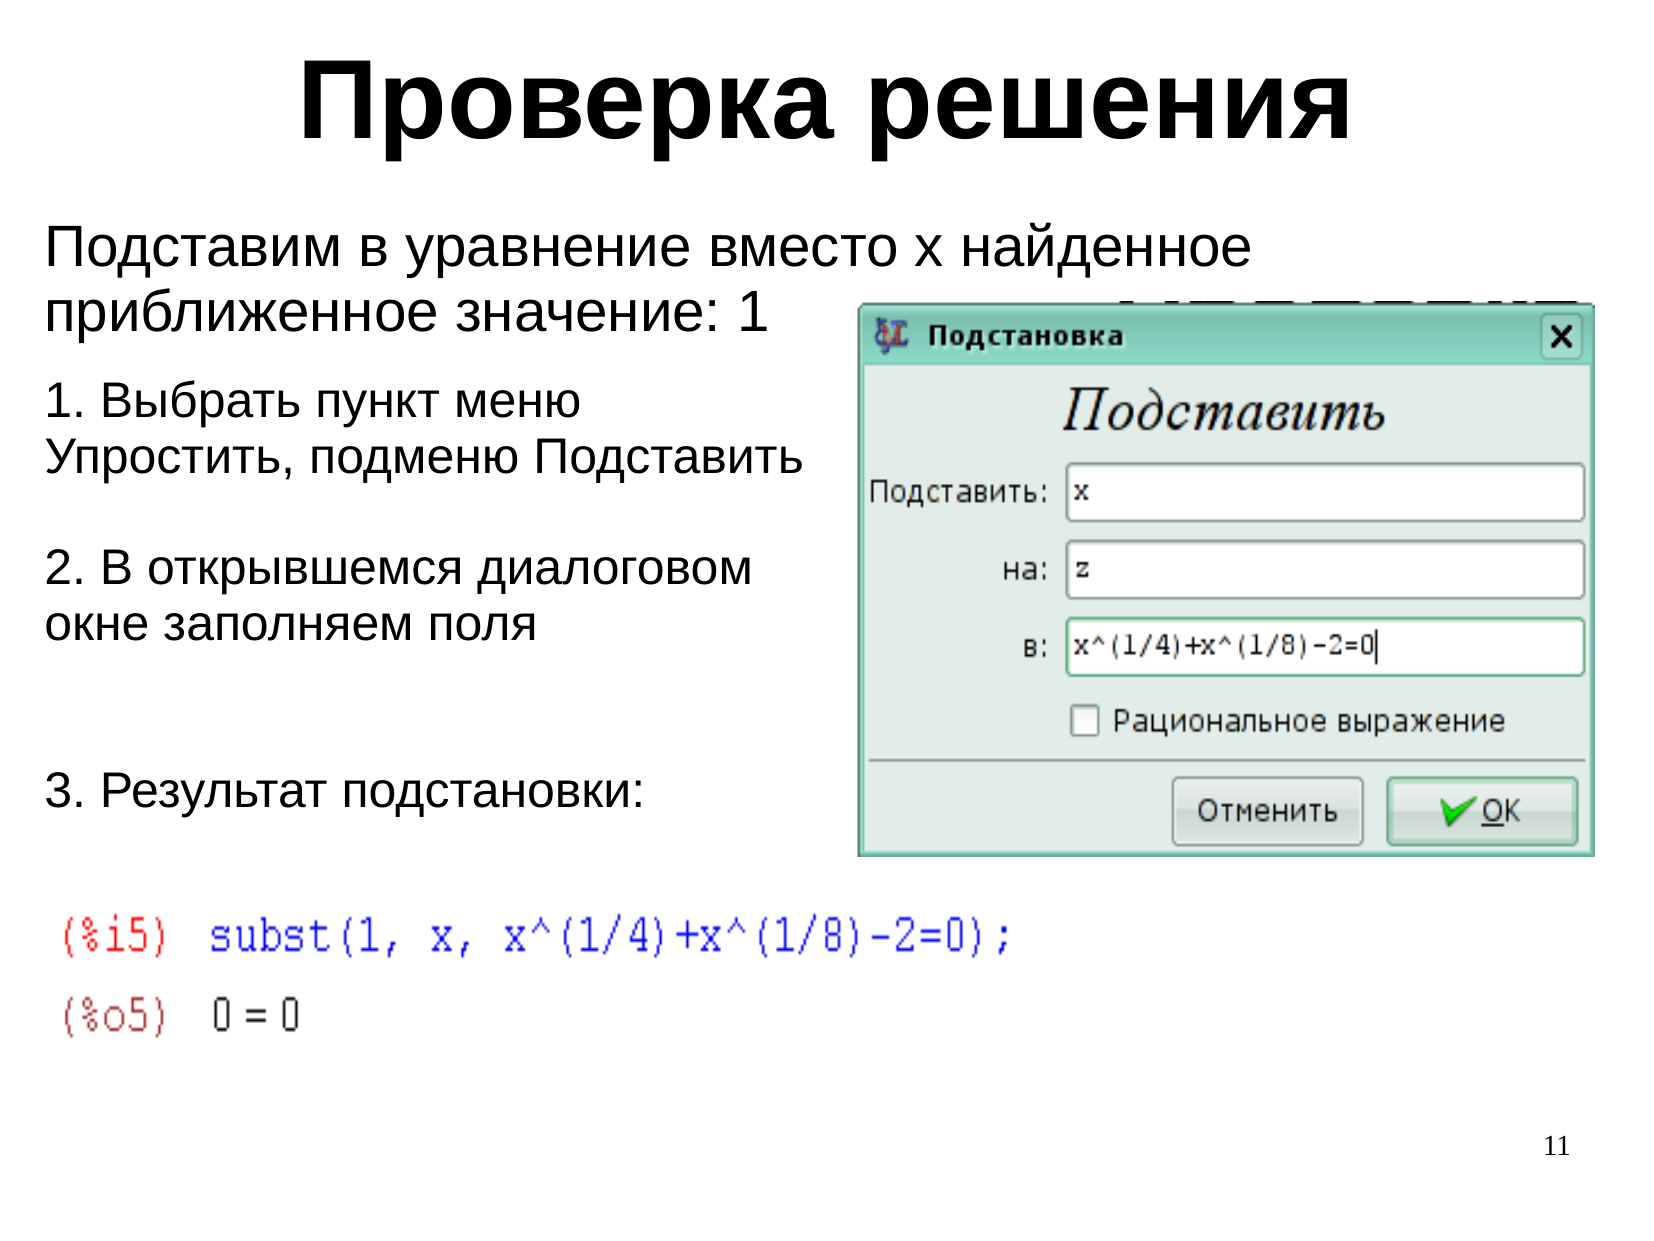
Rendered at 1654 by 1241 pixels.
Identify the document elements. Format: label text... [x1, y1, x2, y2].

text_box Проверка решения [29, 29, 1625, 170]
picture [49, 301, 1595, 1069]
text_box Подставим в уравнение вместо x найденное приближенное значение: 1 1. Выбрать пункт меню Упростить, подменю Подставить 2. В открывшемся диалоговом окне заполняем поля 3. Результат подстановки: [29, 206, 1565, 826]
